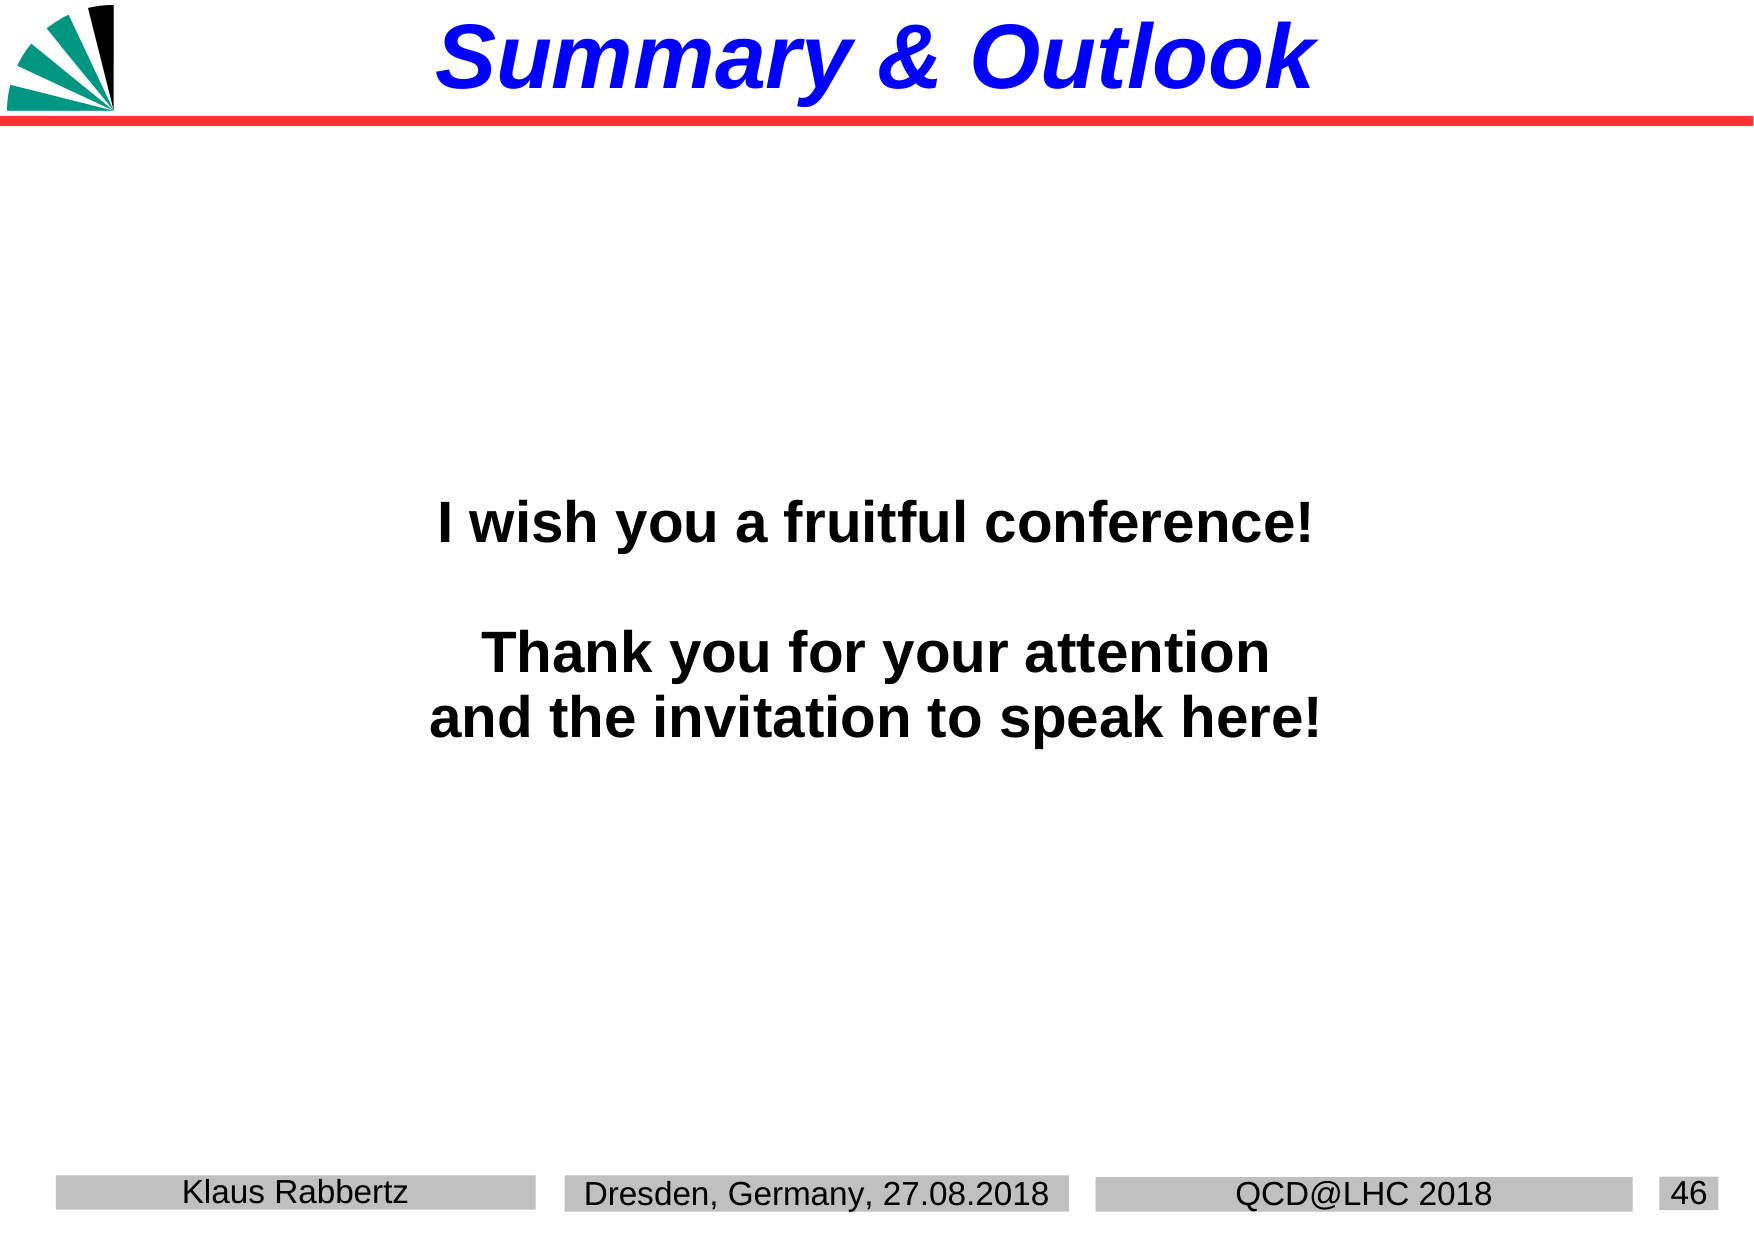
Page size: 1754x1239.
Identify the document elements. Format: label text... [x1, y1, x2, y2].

text_box I wish you a fruitful conference! Thank you for your attention and the invitation to speak here! [417, 483, 1336, 756]
title Summary & Outlook [129, 0, 1622, 114]
picture [7, 5, 114, 112]
